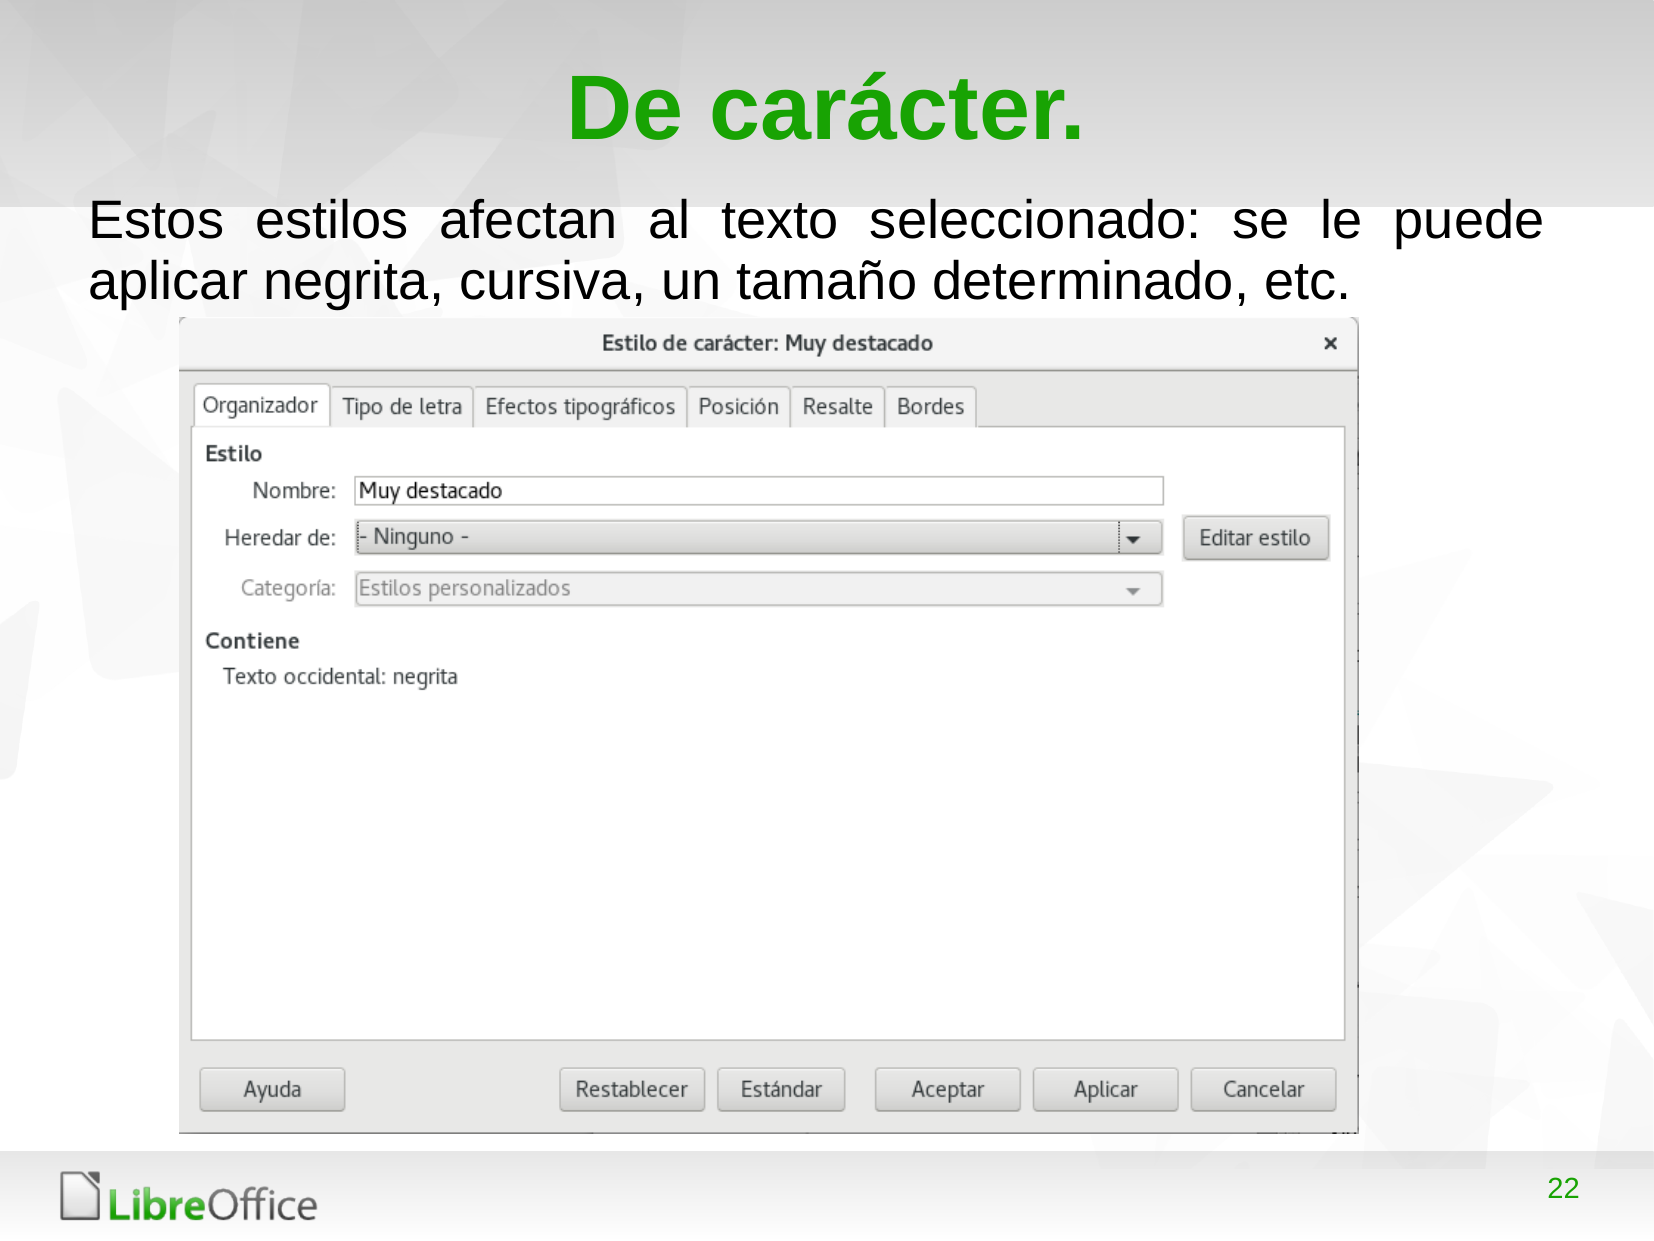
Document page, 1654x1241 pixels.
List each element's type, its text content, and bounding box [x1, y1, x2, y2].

picture [0, 0, 1654, 1169]
list Estos estilos afectan al texto seleccionado: se le puede aplicar negrita, cursiva, un tamaño determinado, etc. [88, 189, 1548, 331]
title De carácter. [82, 49, 1571, 166]
picture [41, 1152, 337, 1240]
